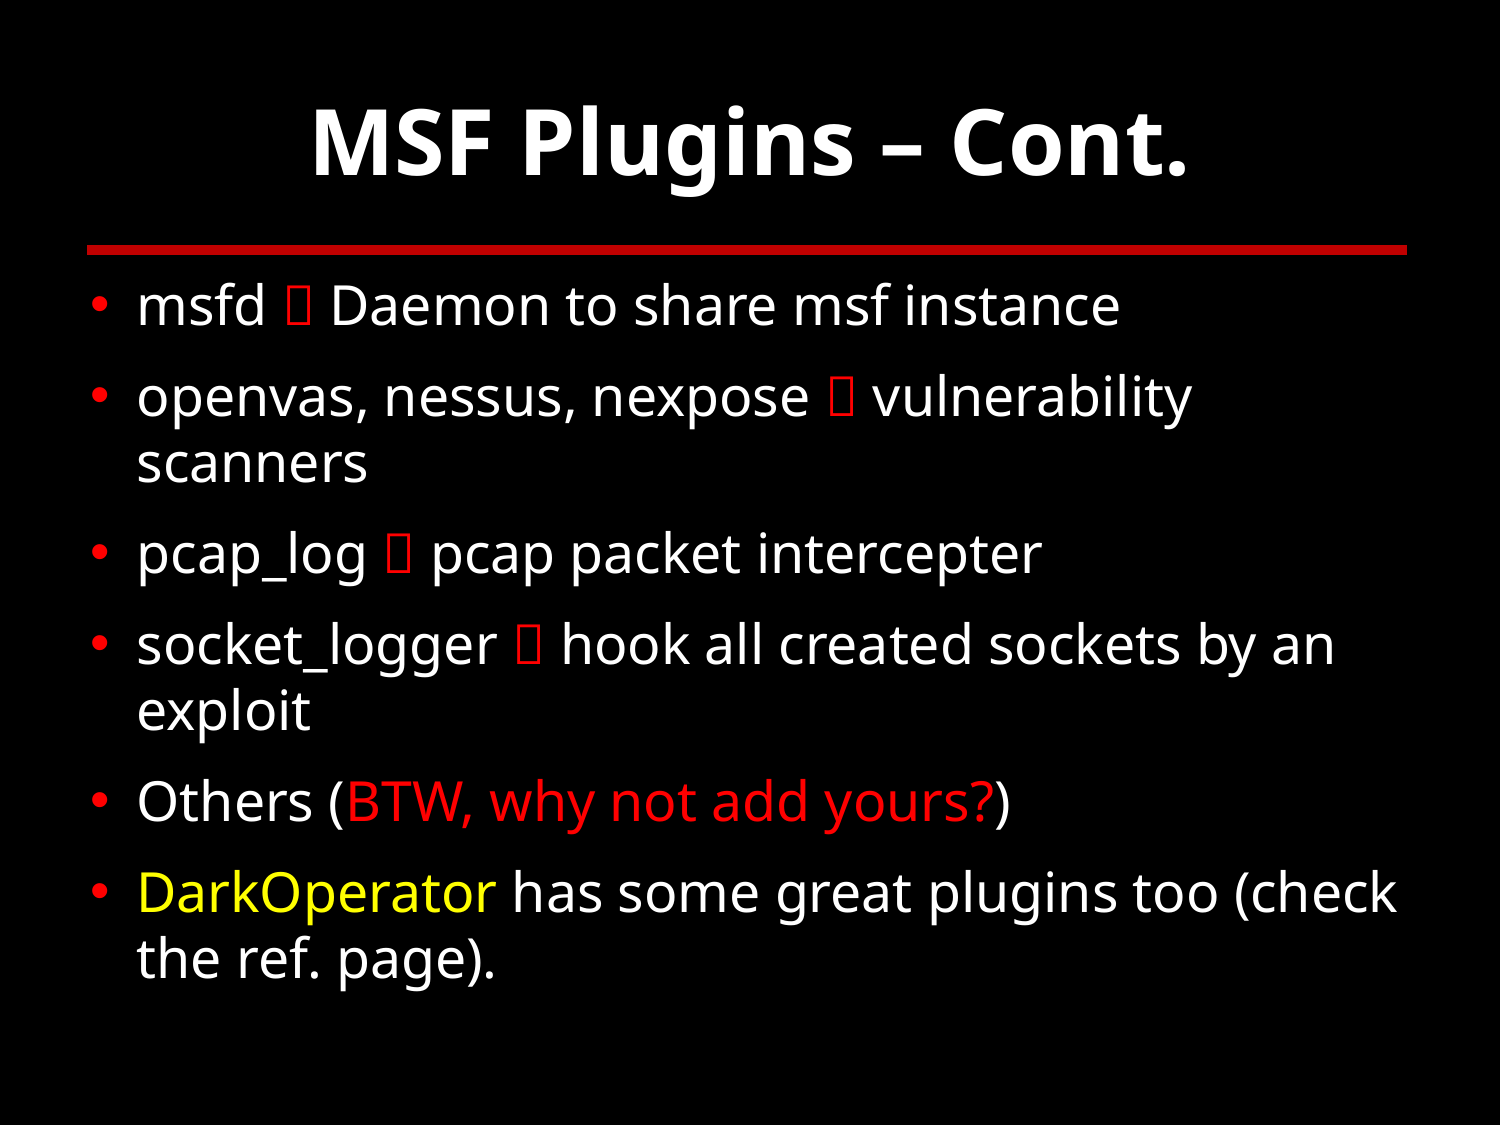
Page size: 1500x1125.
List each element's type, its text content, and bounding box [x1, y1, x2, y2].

title MSF Plugins – Cont. [75, 45, 1425, 233]
list msfd  Daemon to share msf instance openvas, nessus, nexpose  vulnerability scanners pcap_log  pcap packet intercepter socket_logger  hook all created sockets by an exploit Others (BTW, why not add yours?) DarkOperator has some great plugins too (check the ref. page). [75, 262, 1425, 1005]
